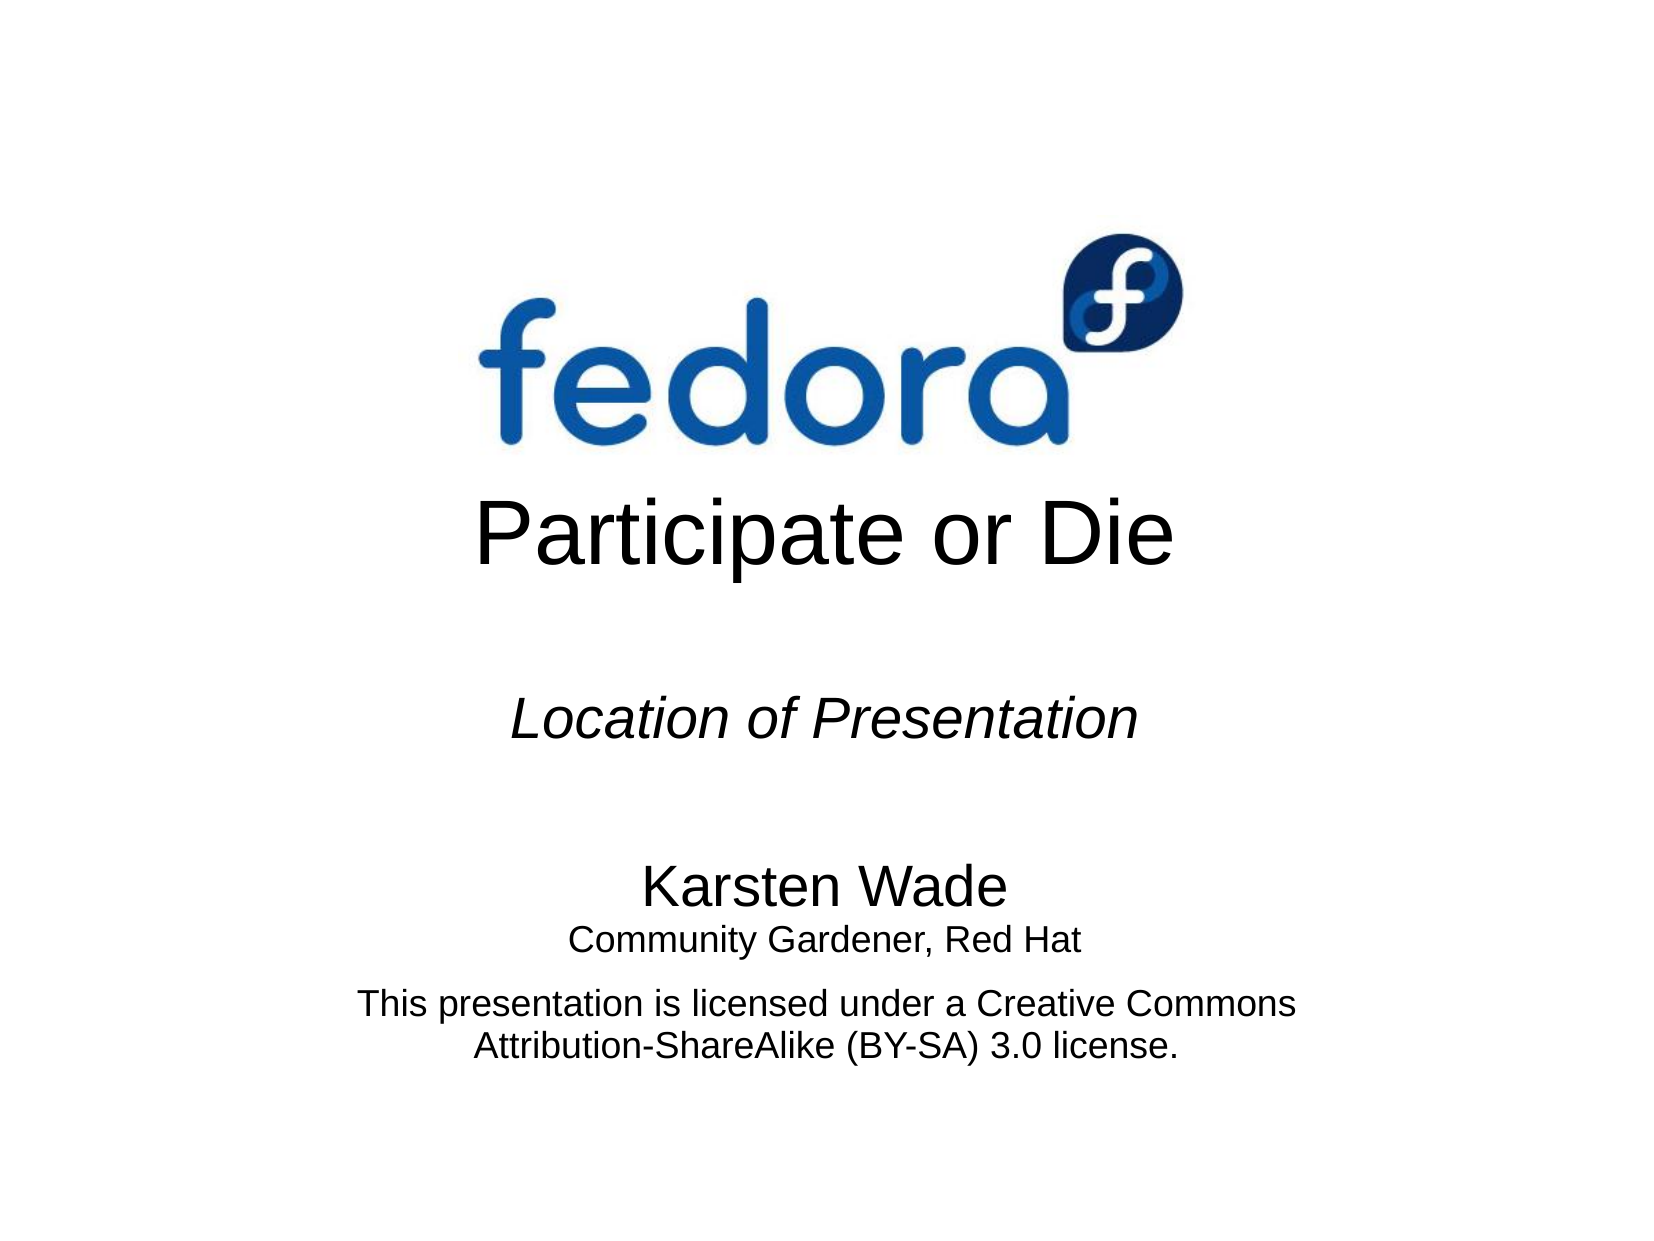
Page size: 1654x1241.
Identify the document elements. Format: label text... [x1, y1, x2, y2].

title Participate or Die Location of Presentation Karsten Wade Community Gardener, Red Hat [0, 37, 1651, 1097]
picture [458, 215, 1196, 467]
text_box This presentation is licensed under a Creative Commons Attribution-ShareAlike (BY-SA) 3.0 license. [226, 975, 1427, 1074]
